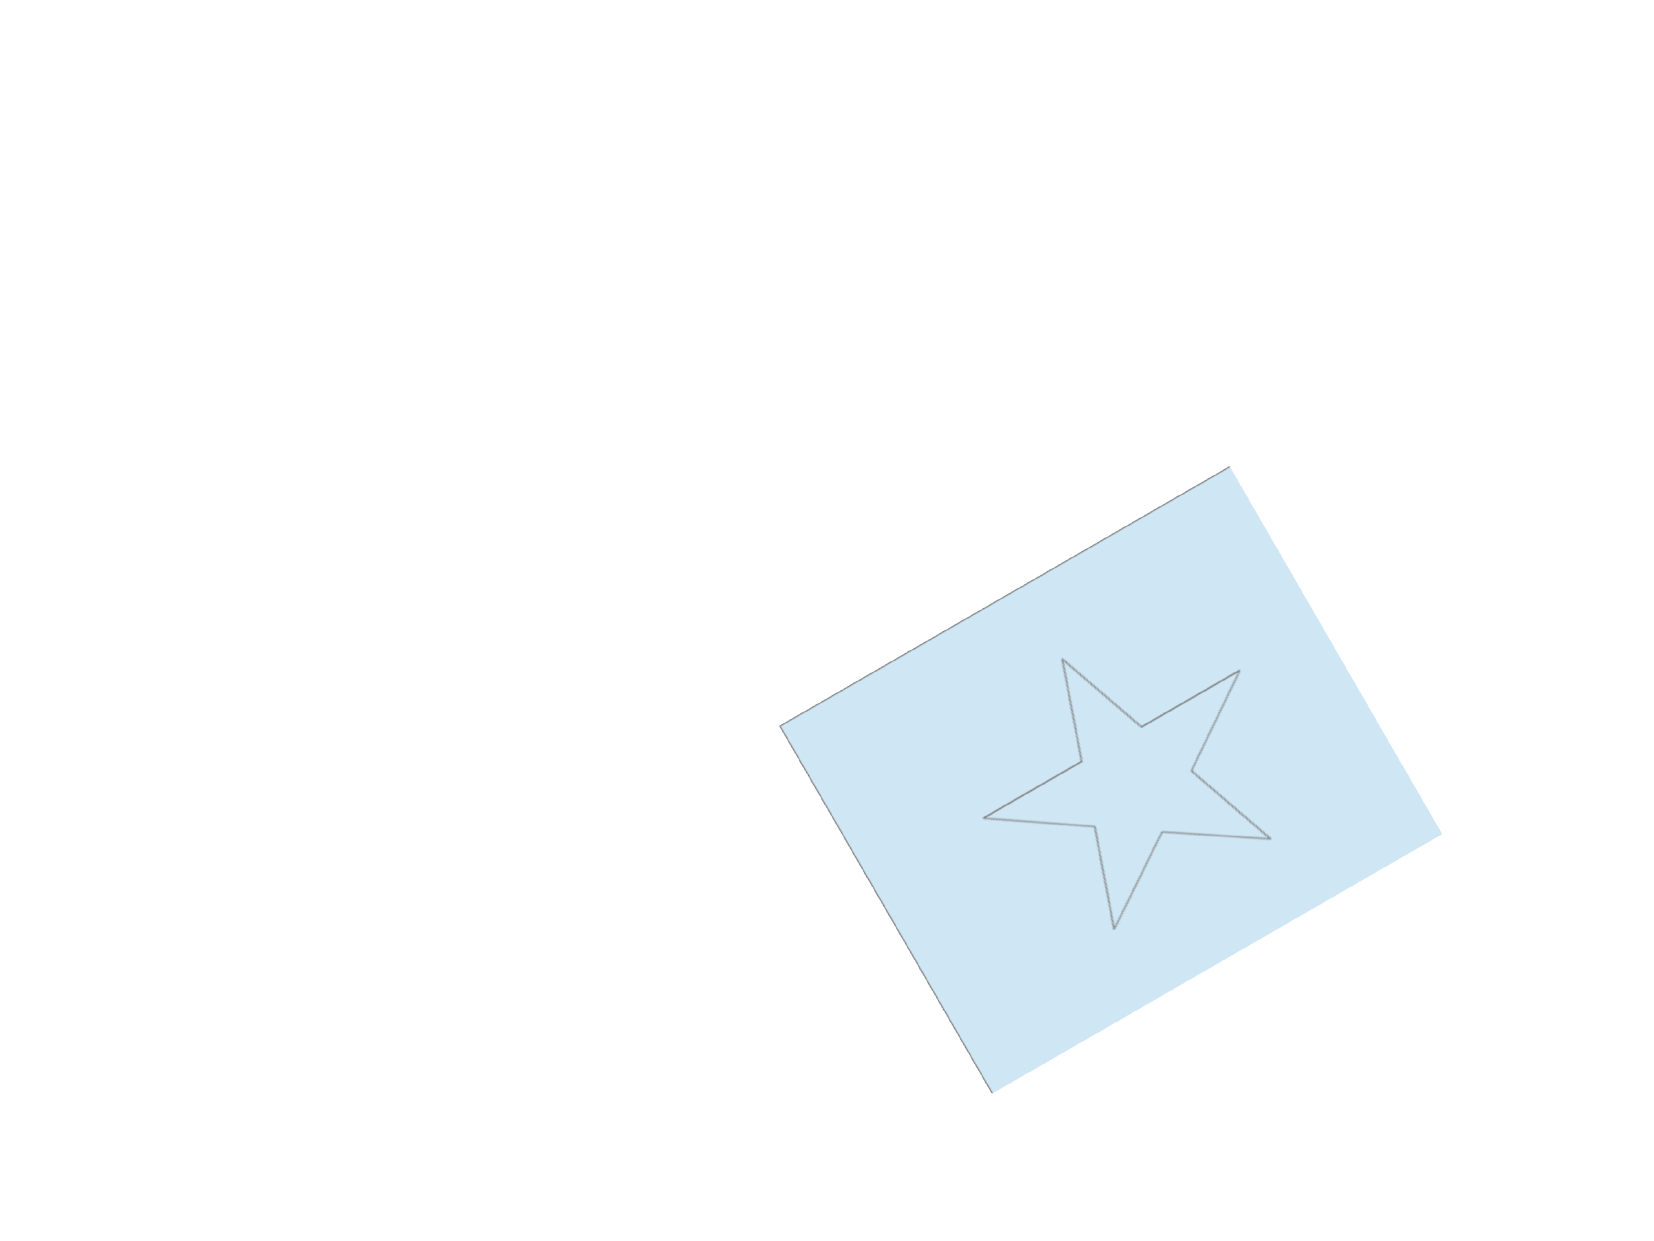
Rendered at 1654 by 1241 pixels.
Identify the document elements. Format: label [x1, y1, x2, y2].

picture [778, 465, 1442, 1094]
